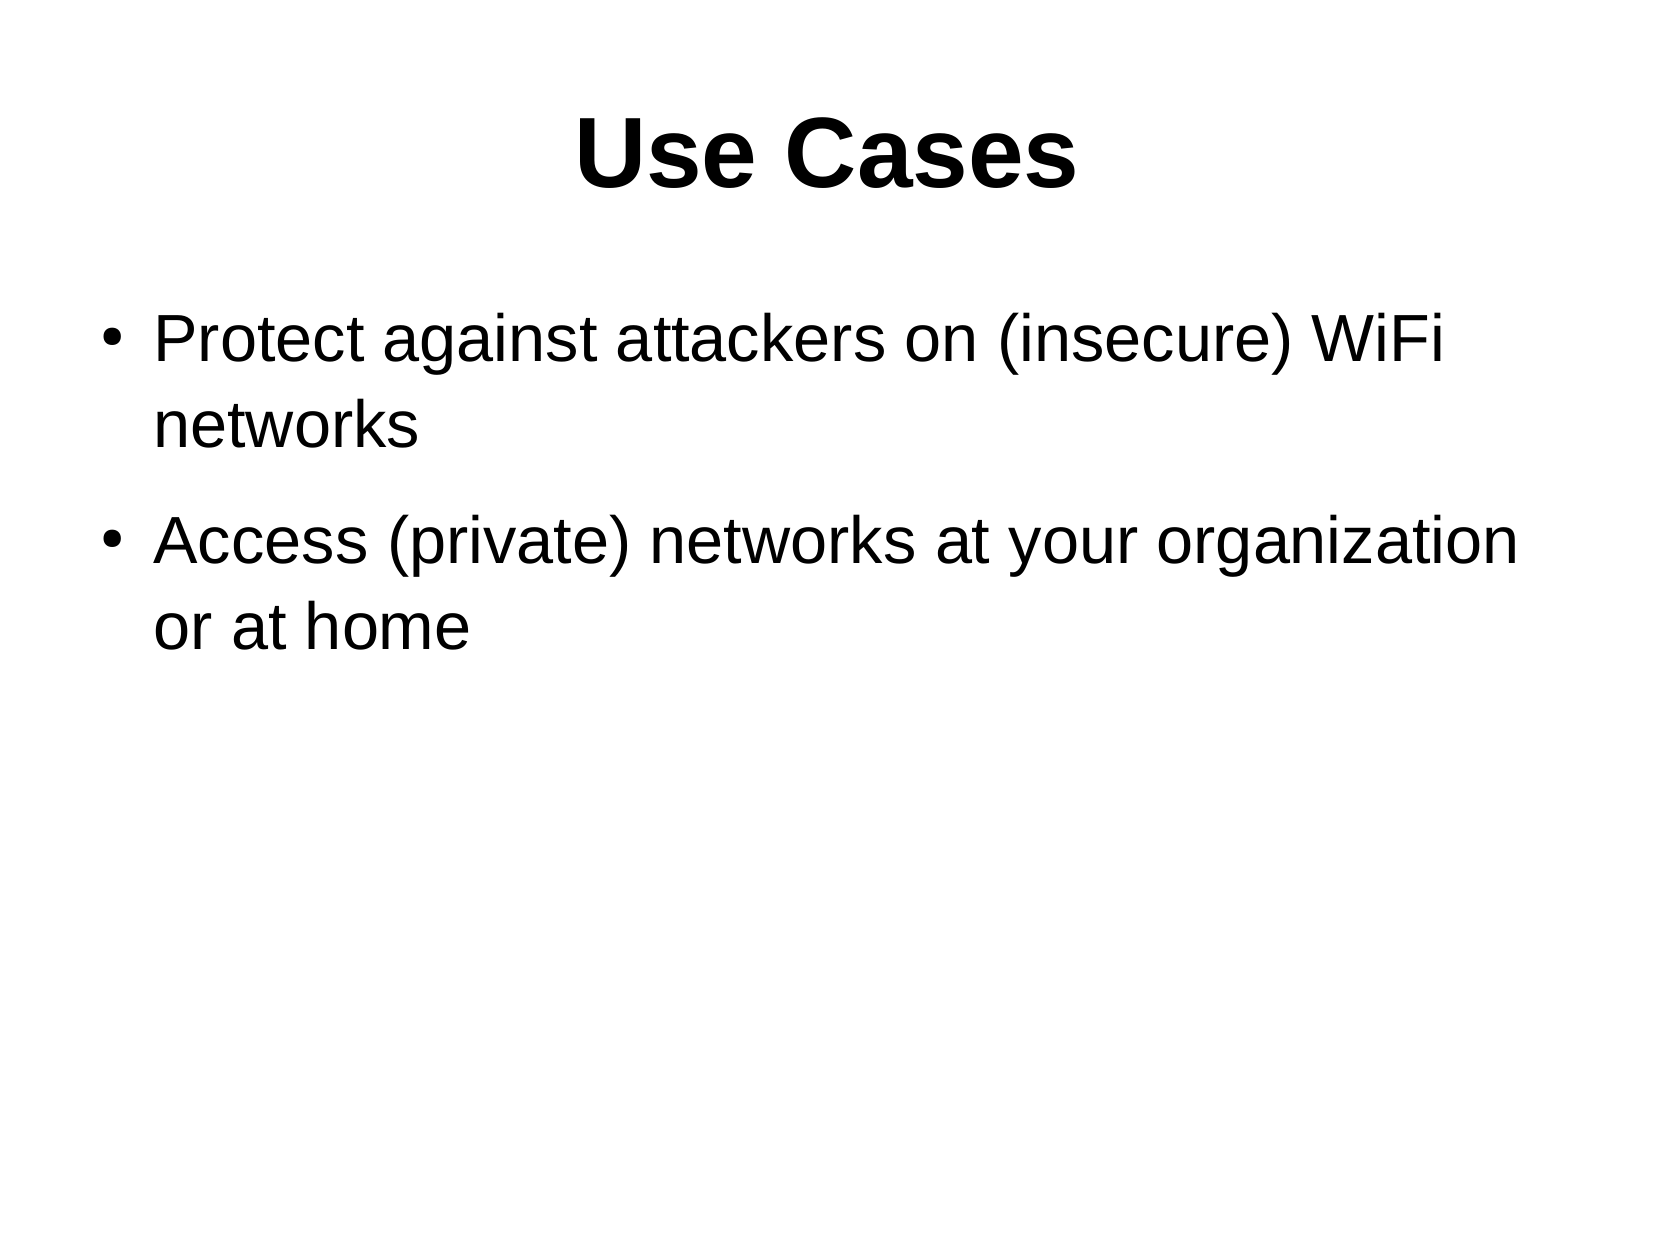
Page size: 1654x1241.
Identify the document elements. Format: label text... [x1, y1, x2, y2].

title Use Cases [82, 49, 1571, 257]
list Protect against attackers on (insecure) WiFi networks Access (private) networks at your organization or at home [82, 290, 1571, 1010]
